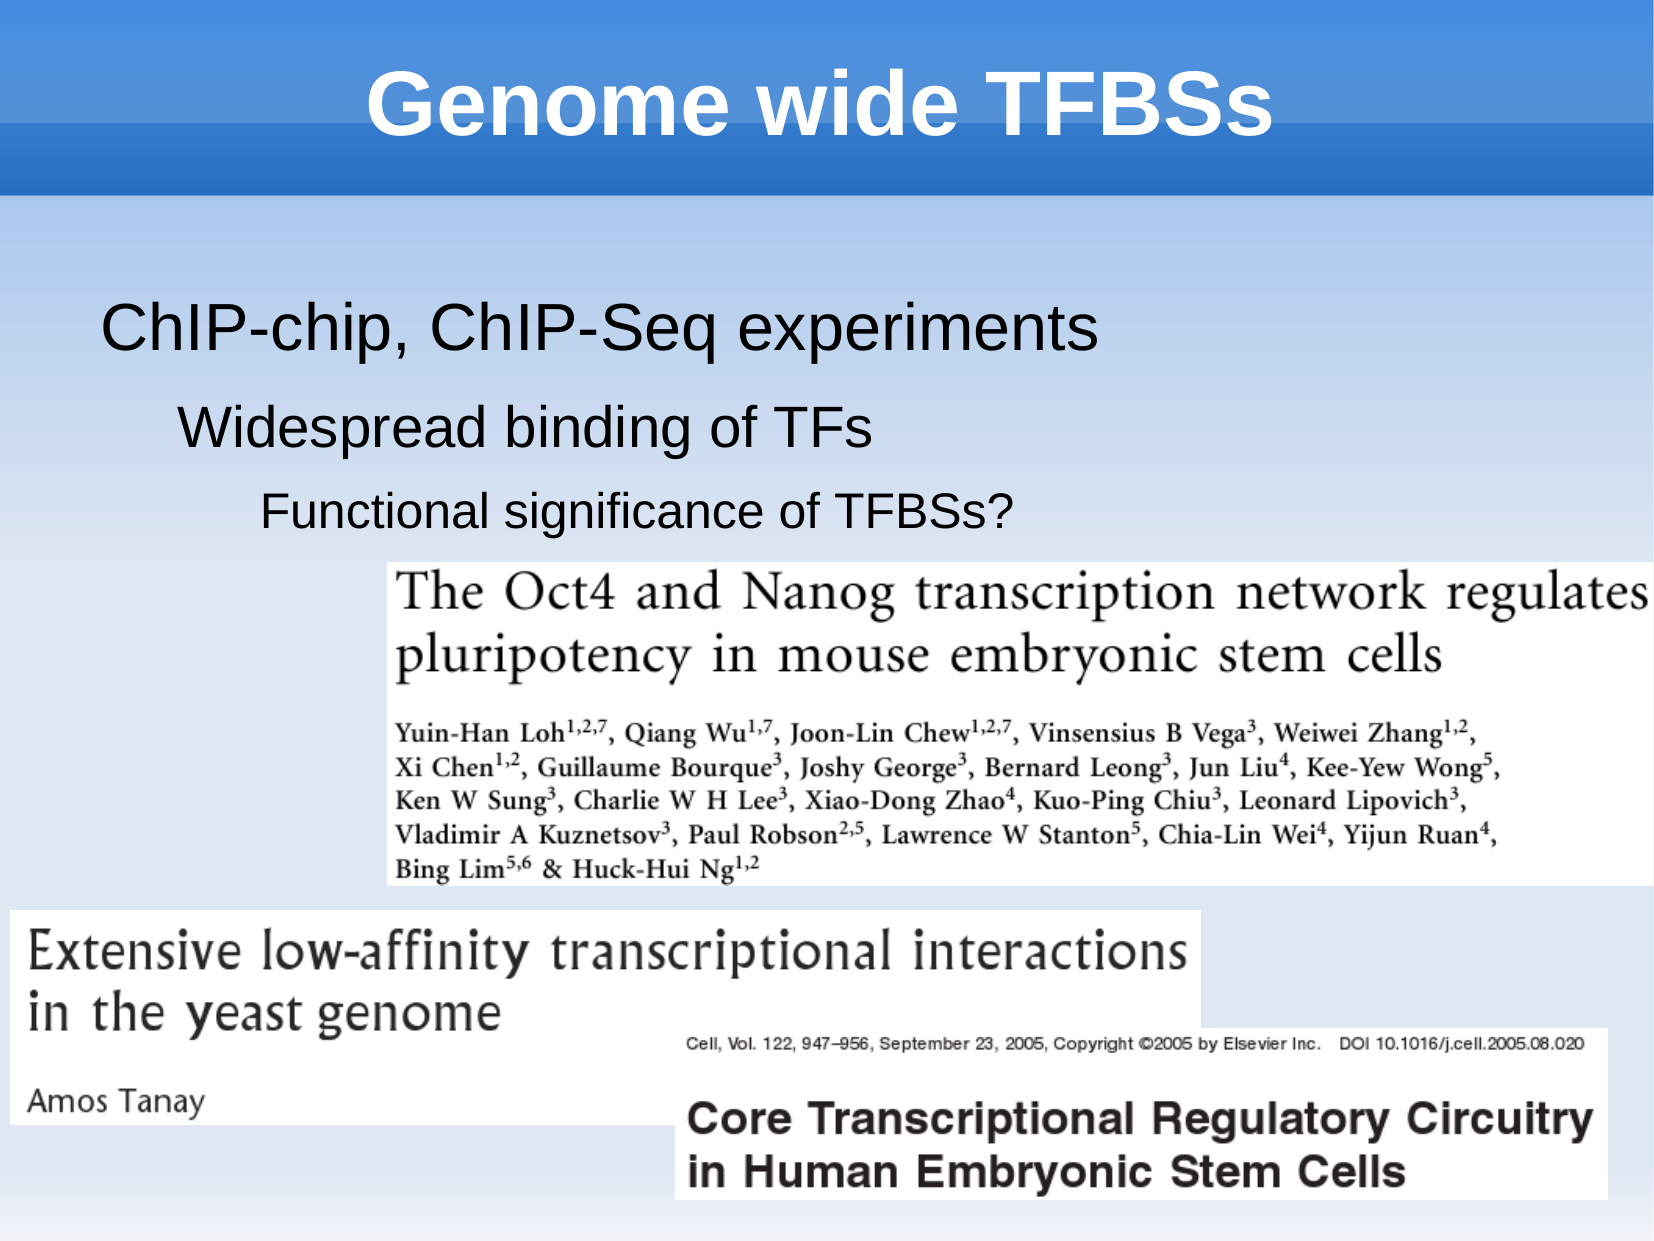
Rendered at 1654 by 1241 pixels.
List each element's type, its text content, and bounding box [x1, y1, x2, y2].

picture [0, 0, 1654, 1241]
list ChIP-chip, ChIP-Seq experiments Widespread binding of TFs Functional significance of TFBSs? [82, 290, 1571, 1028]
title Genome wide TFBSs [76, 0, 1565, 208]
